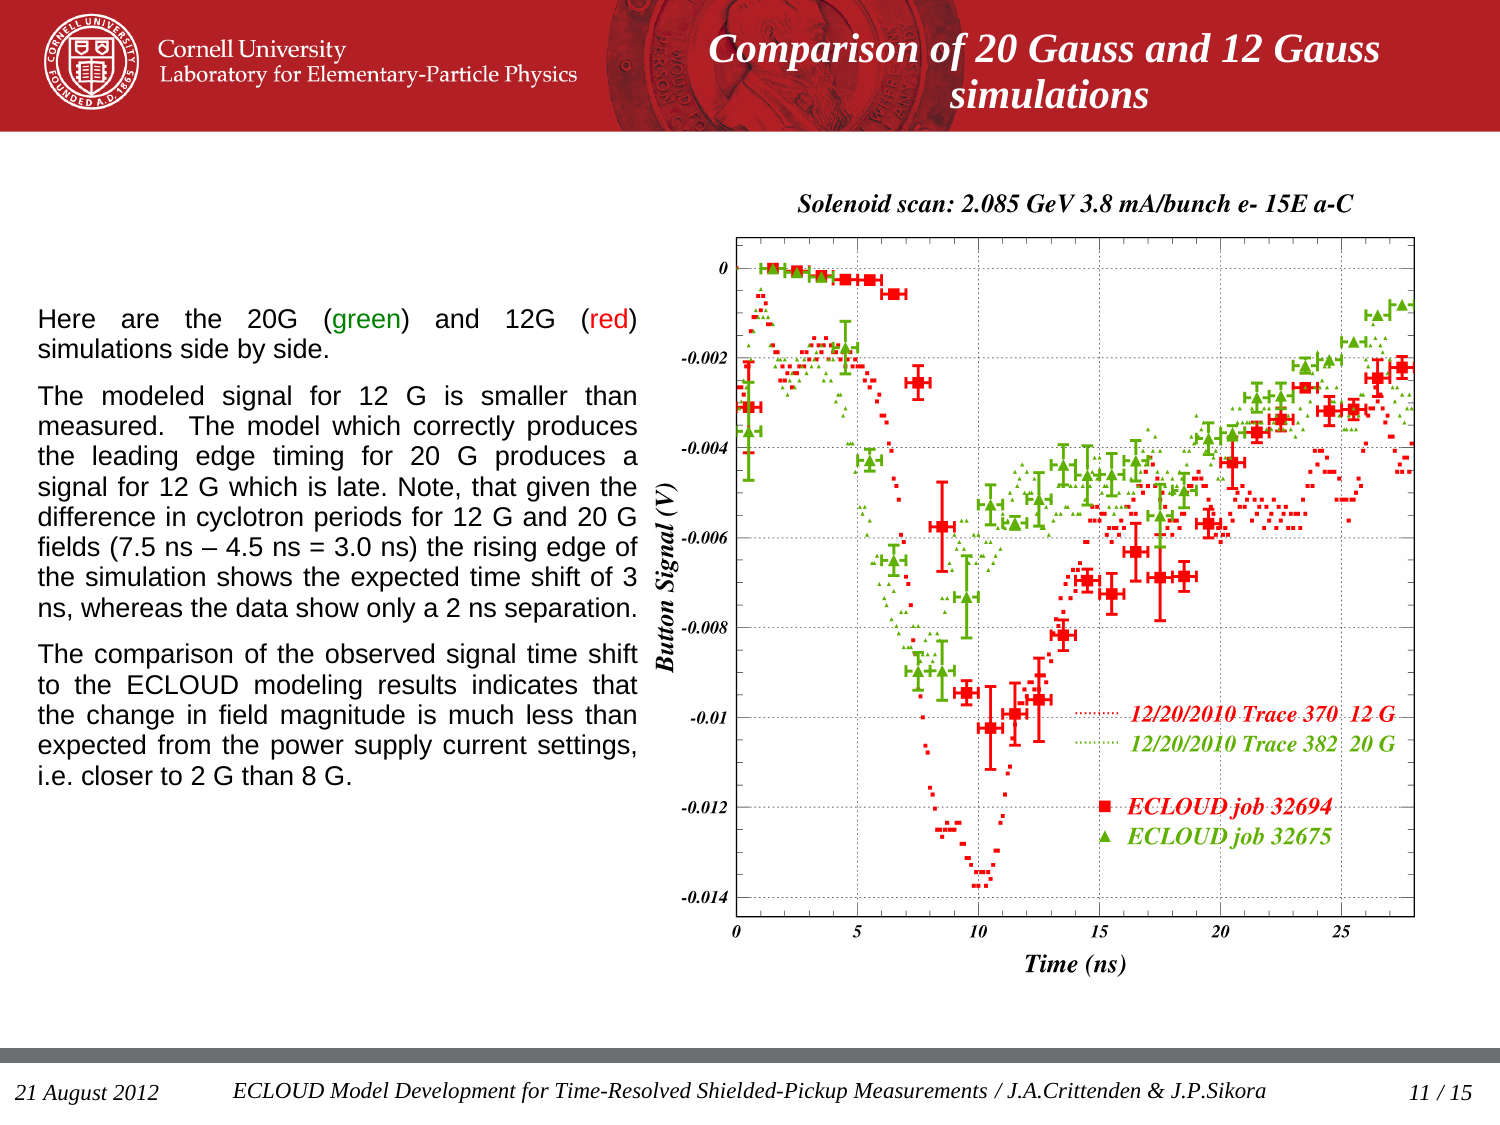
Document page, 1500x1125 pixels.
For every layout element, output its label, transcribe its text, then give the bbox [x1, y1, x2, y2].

subtitle Here are the 20G (green) and 12G (red) simulations side by side. The modeled signal for 12 G is smaller than measured. The model which correctly produces the leading edge timing for 20 G produces a signal for 12 G which is late. Note, that given the difference in cyclotron periods for 12 G and 20 G fields (7.5 ns – 4.5 ns = 3.0 ns) the rising edge of the simulation shows the expected time shift of 3 ns, whereas the data show only a 2 ns separation. The comparison of the observed signal time shift to the ECLOUD modeling results indicates that the change in field magnitude is much less than expected from the power supply current settings, i.e. closer to 2 G than 8 G. [37, 181, 638, 1007]
picture [0, 0, 1500, 132]
picture [652, 187, 1426, 982]
title Comparison of 20 Gauss and 12 Gauss simulations [600, 7, 1500, 136]
